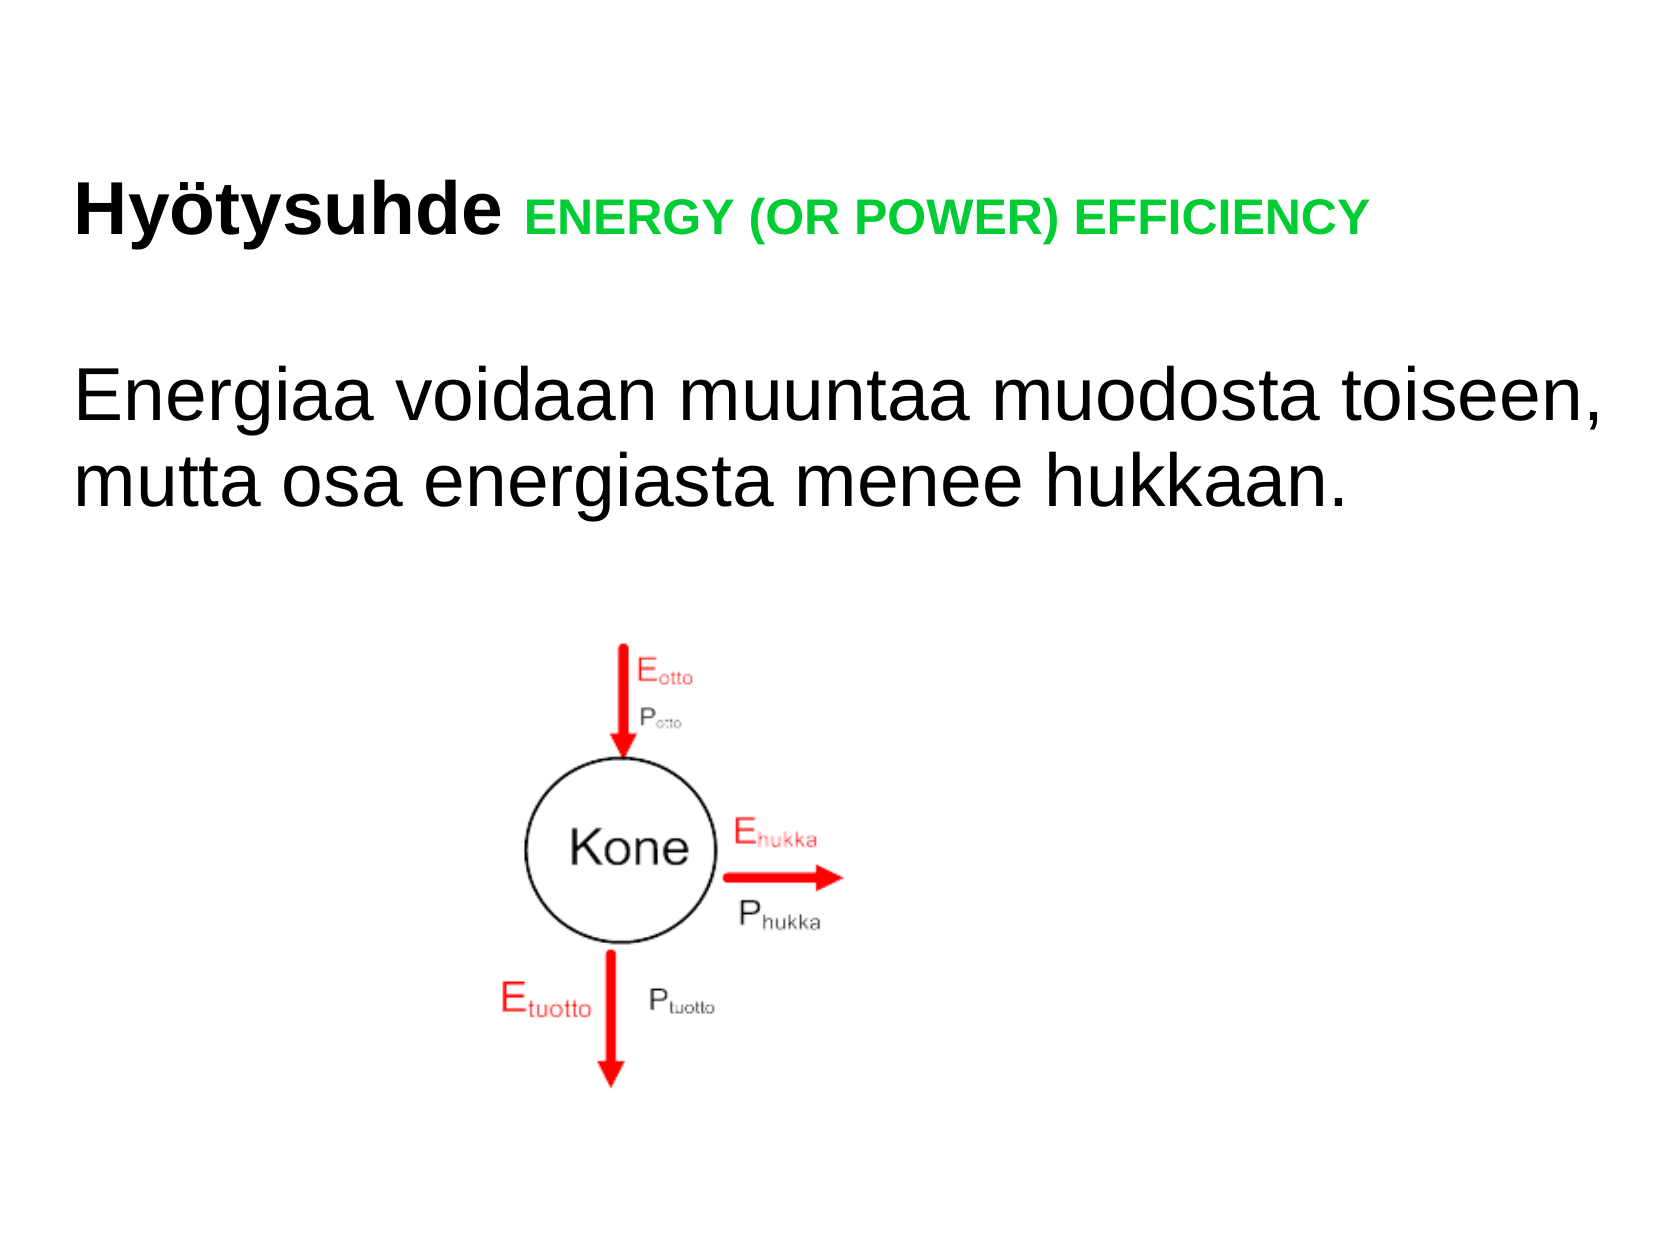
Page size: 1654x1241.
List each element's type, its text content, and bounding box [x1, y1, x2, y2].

text_box Hyötysuhde ENERGY (OR POWER) EFFICIENCY Energiaa voidaan muuntaa muodosta toiseen, mutta osa energiasta menee hukkaan. [59, 155, 1641, 532]
picture [438, 585, 897, 1126]
